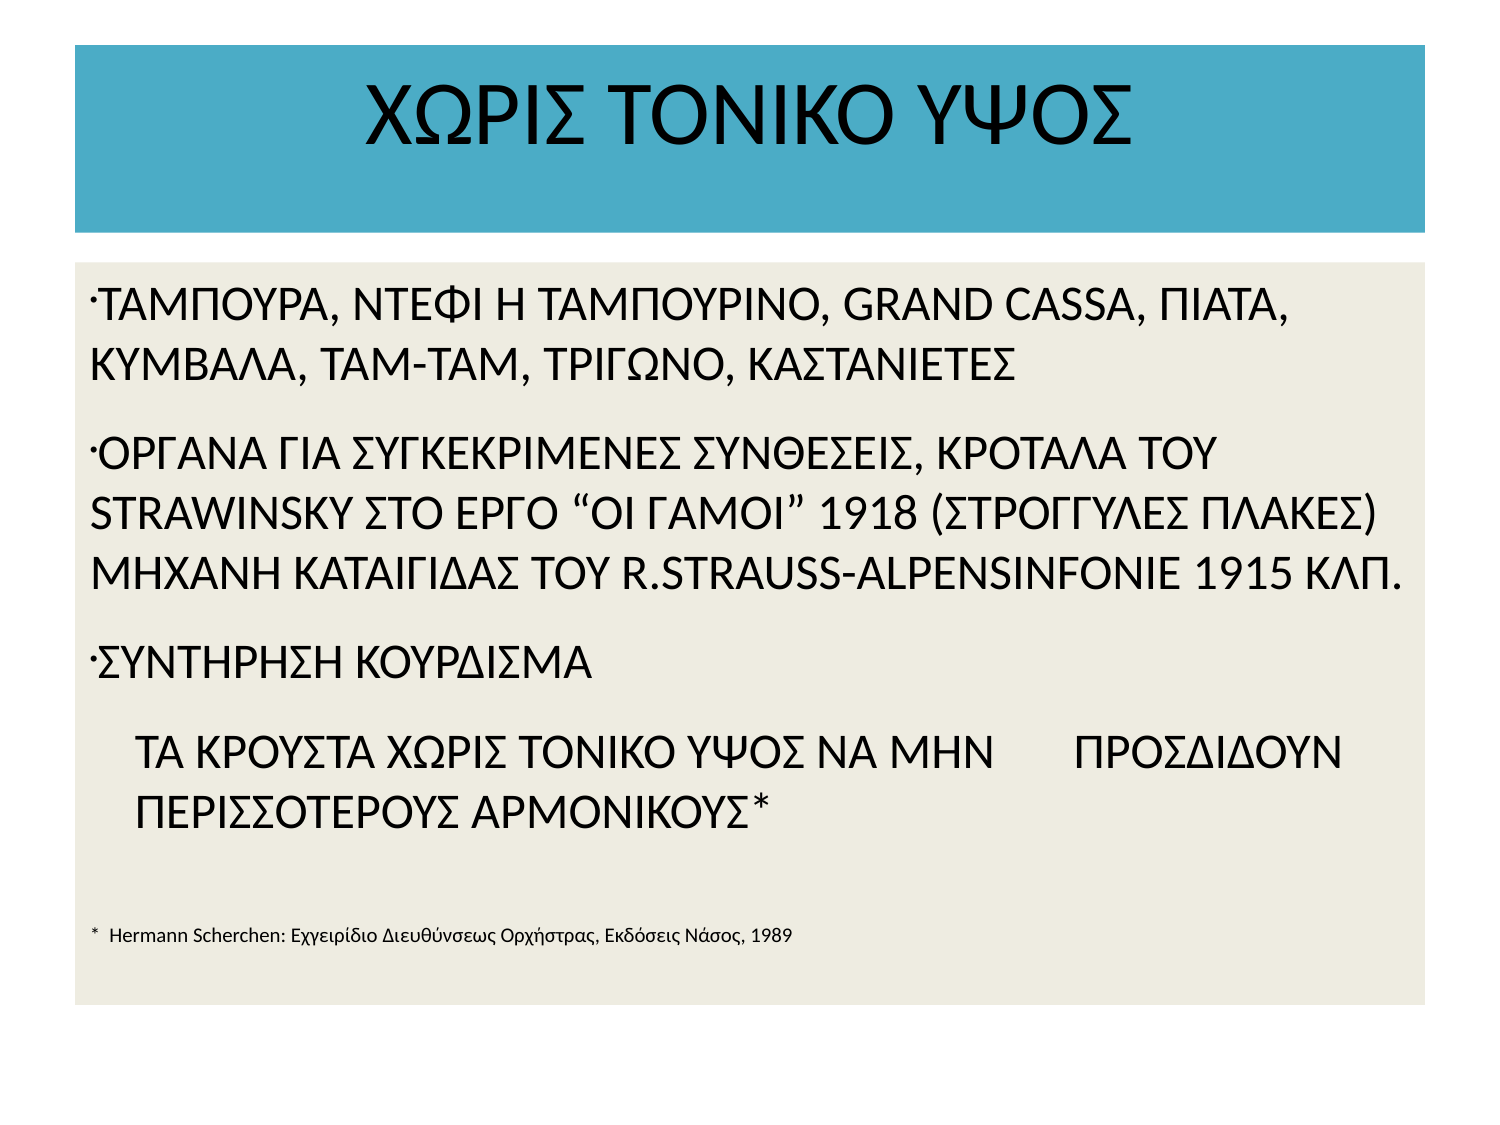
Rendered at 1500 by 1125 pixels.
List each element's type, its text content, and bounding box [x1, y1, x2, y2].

title ΧΩΡΙΣ ΤΟΝΙΚΟ ΥΨΟΣ [75, 45, 1425, 233]
list ΤΑΜΠΟΥΡΑ, ΝΤΕΦΙ Ή ΤΑΜΠΟΥΡΙΝΟ, GRAND CASSA, ΠΙΑΤΑ, ΚΥΜΒΑΛΑ, ΤΑΜ-ΤΑΜ, ΤΡΙΓΩΝΟ, ΚΑΣΤΑΝΙΕΤΕΣ ΟΡΓΑΝΑ ΓΙΑ ΣΥΓΚΕΚΡΙΜΕΝΕΣ ΣΥΝΘΕΣΕΙΣ, ΚΡΟΤΑΛΑ ΤΟΥ STRAWINSKY ΣΤΟ ΕΡΓΟ “ΟΙ ΓΑΜΟΙ” 1918 (ΣΤΡΟΓΓΥΛΕΣ ΠΛΑΚΕΣ) ΜΗΧΑΝΗ ΚΑΤΑΙΓΙΔΑΣ ΤΟΥ R.STRAUSS-ALPENSINFONIE 1915 ΚΛΠ. ΣΥΝΤΗΡΗΣΗ ΚΟΥΡΔΙΣΜΑ ΤΑ ΚΡΟΥΣΤΑ ΧΩΡΙΣ ΤΟΝΙΚΟ ΥΨΟΣ ΝΑ ΜΗΝ ΠΡΟΣΔΙΔΟΥΝ ΠΕΡΙΣΣΟΤΕΡΟΥΣ ΑΡΜΟΝΙΚΟΥΣ* * Hermann Scherchen: Εχγειρίδιο Διευθύνσεως Ορχήστρας, Εκδόσεις Νάσος, 1989 [75, 262, 1425, 1005]
